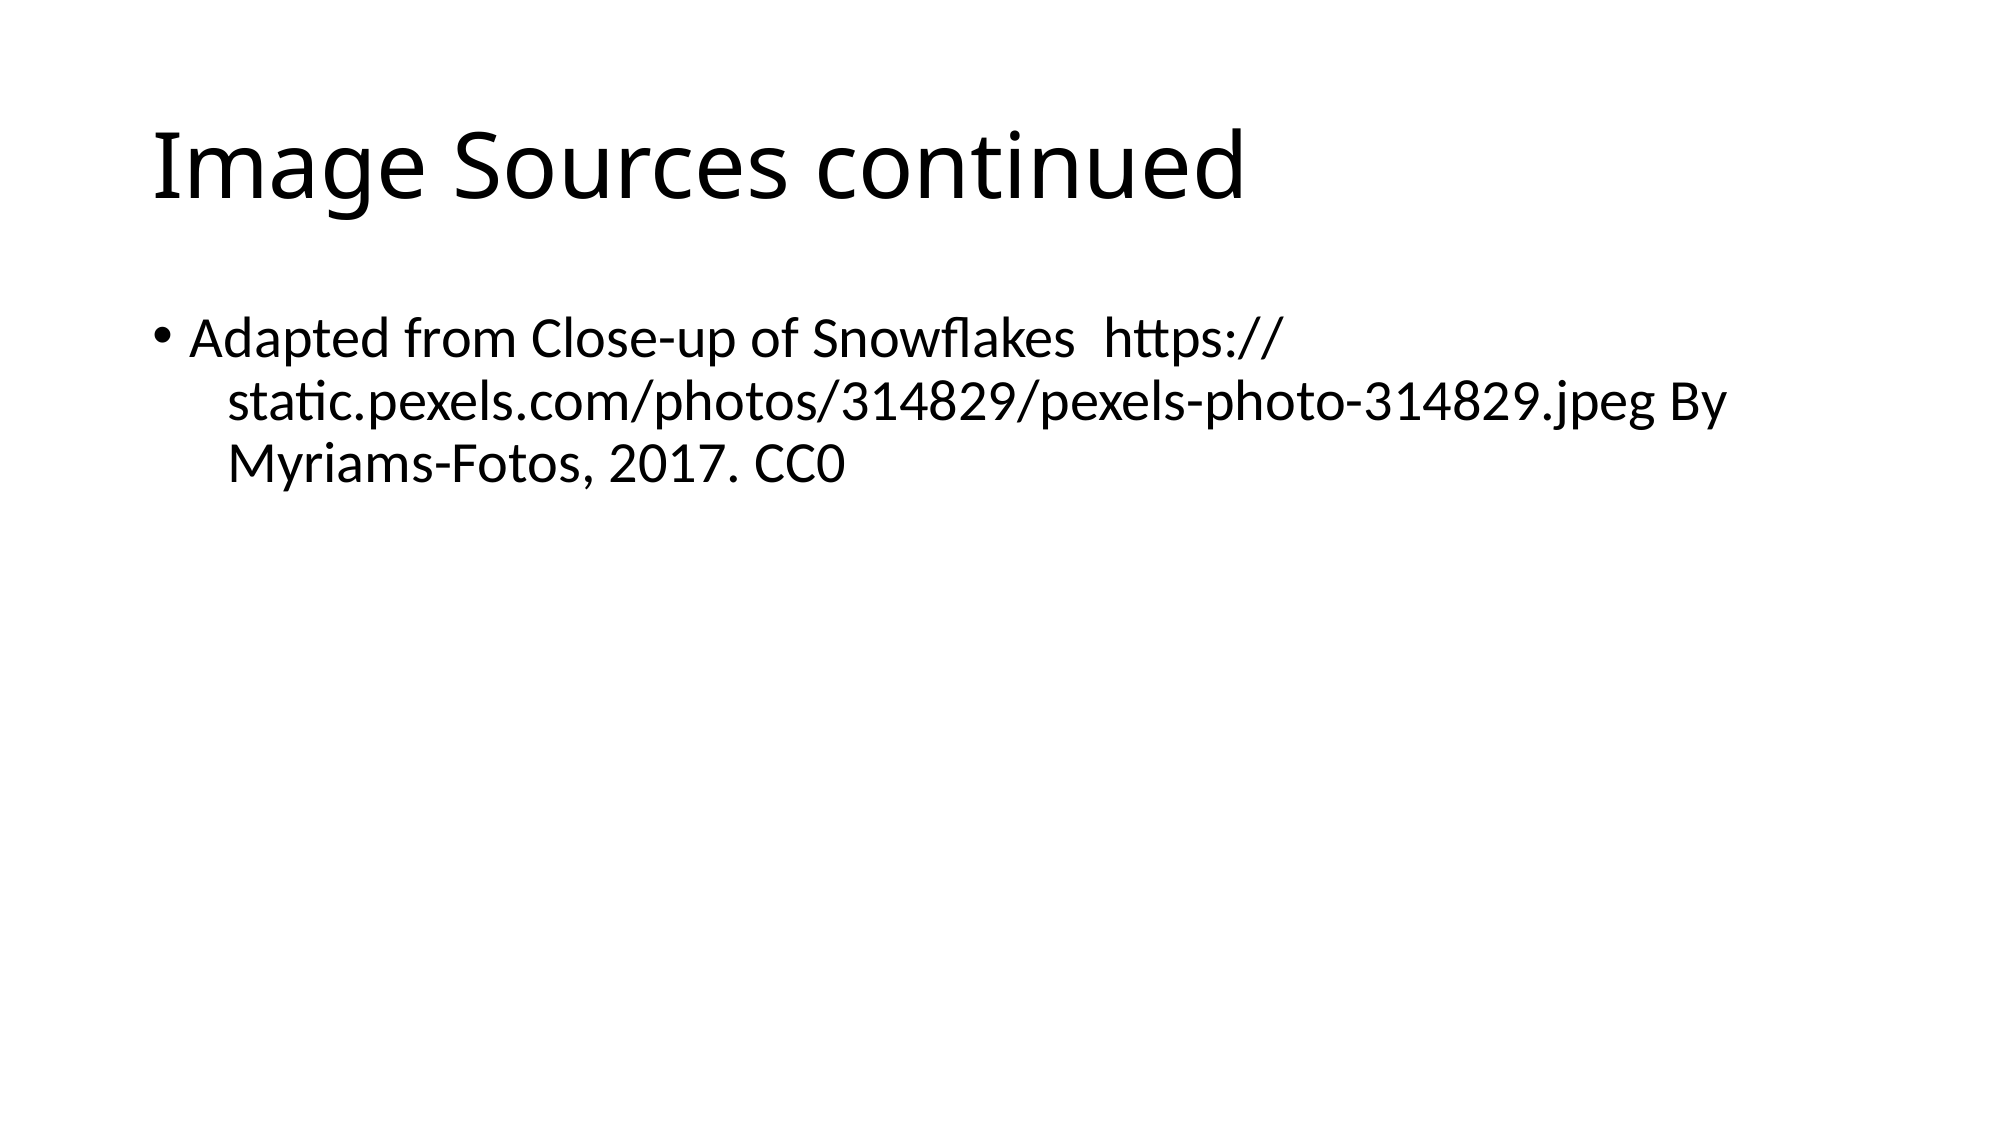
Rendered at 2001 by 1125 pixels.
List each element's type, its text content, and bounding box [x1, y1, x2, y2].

title Image Sources continued [137, 59, 1863, 278]
list Adapted from Close-up of Snowflakes https://static.pexels.com/photos/314829/pexels-photo-314829.jpeg By Myriams-Fotos, 2017. CC0 [137, 299, 1863, 1014]
